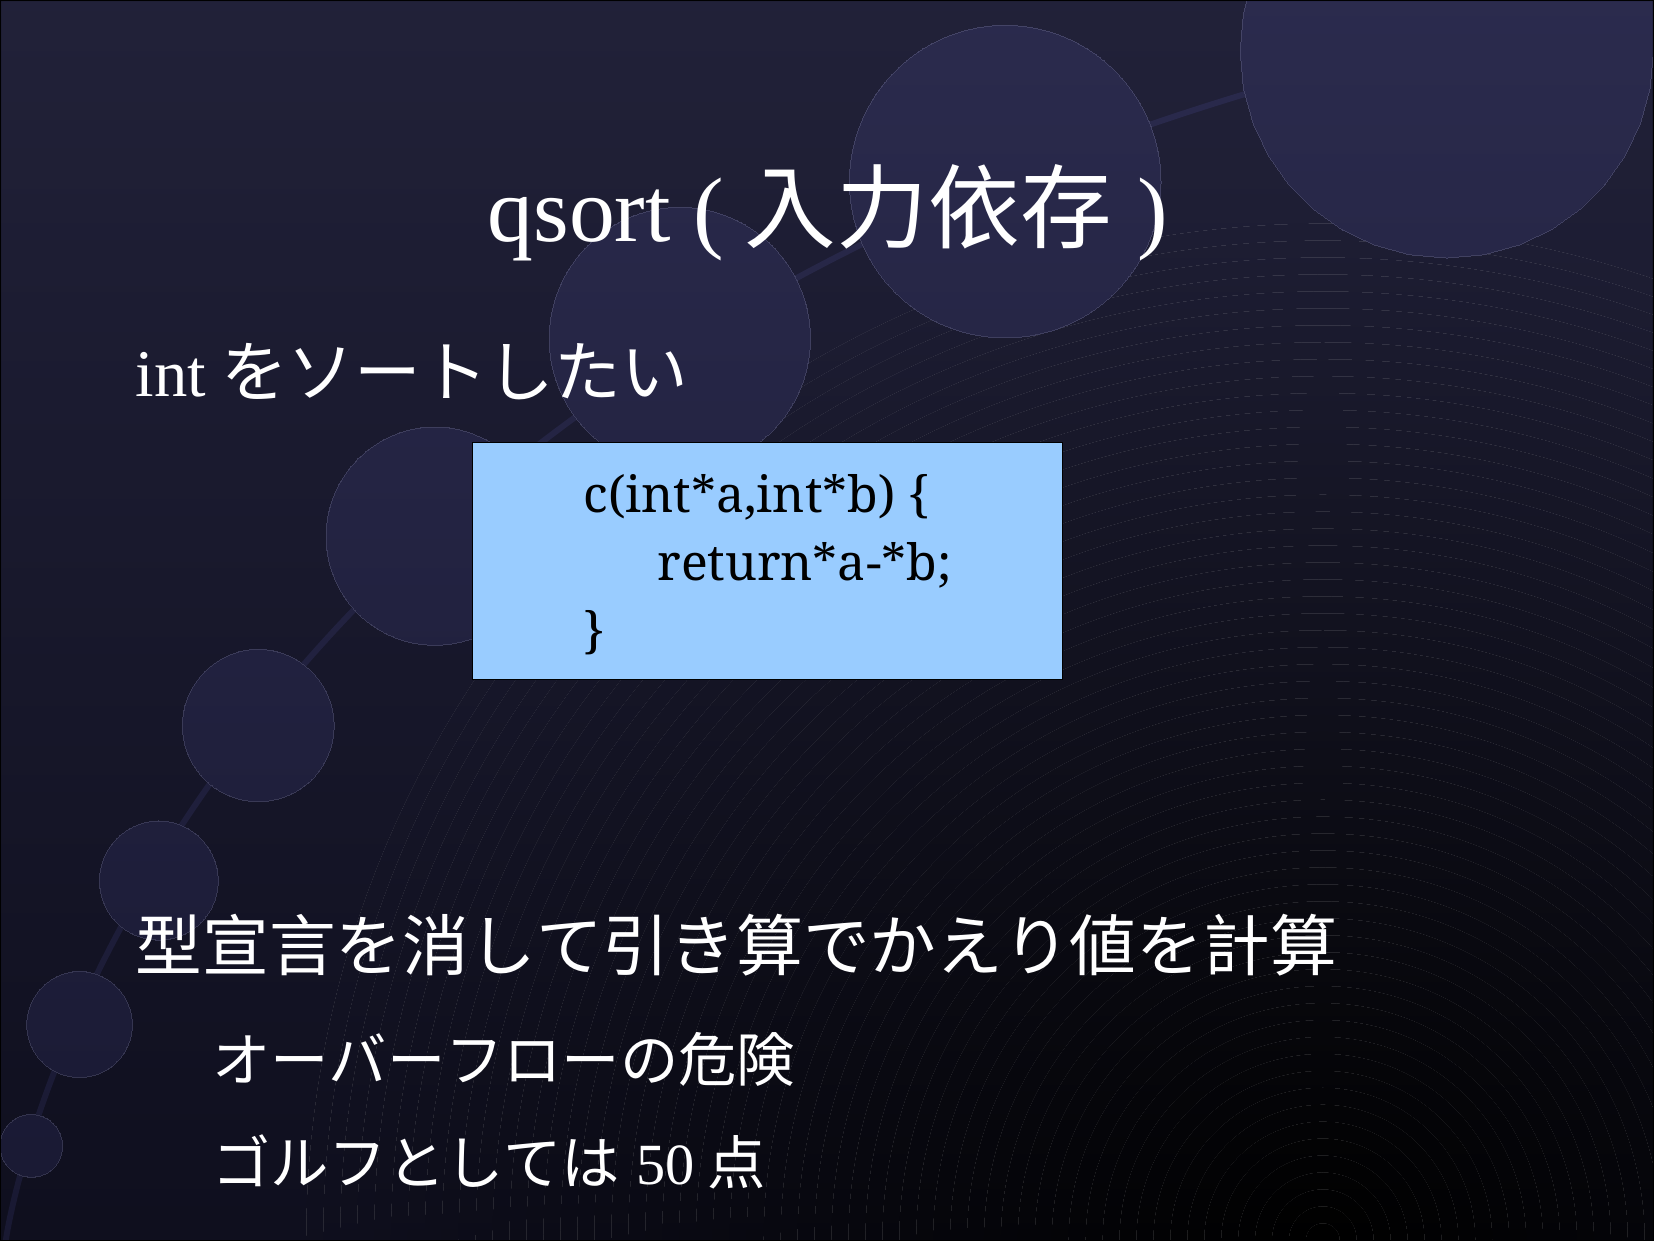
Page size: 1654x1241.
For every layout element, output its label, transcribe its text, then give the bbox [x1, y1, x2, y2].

list intをソートしたい 型宣言を消して引き算でかえり値を計算 オーバーフローの危険 ゴルフとしては50点 [118, 324, 1534, 1127]
title qsort (入力依存) [121, 102, 1534, 311]
text_box c(int*a,int*b) { return*a-*b; } [472, 442, 1063, 680]
